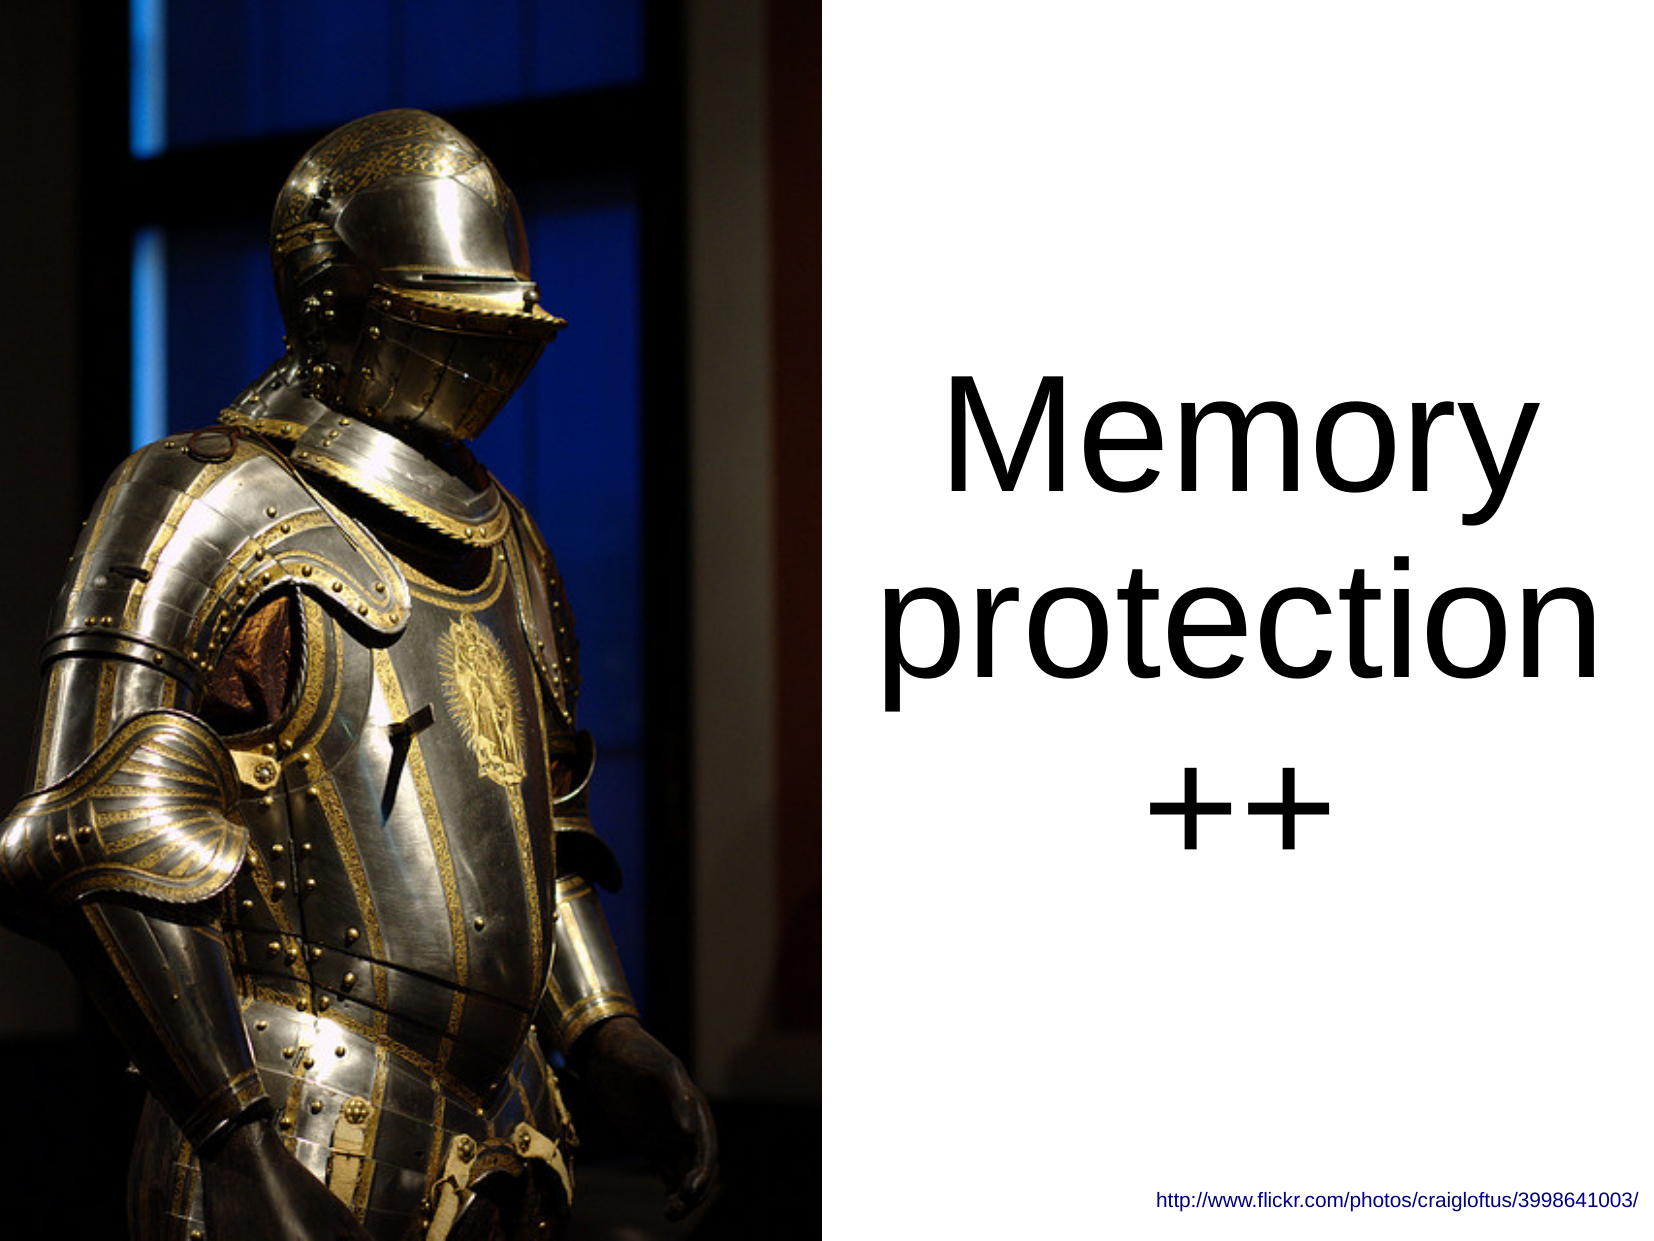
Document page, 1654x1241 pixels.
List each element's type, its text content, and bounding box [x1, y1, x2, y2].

title Memory protection++ [826, 340, 1654, 900]
picture [0, 0, 822, 1241]
text_box http://www.flickr.com/photos/craigloftus/3998641003/ [1141, 1181, 1654, 1220]
